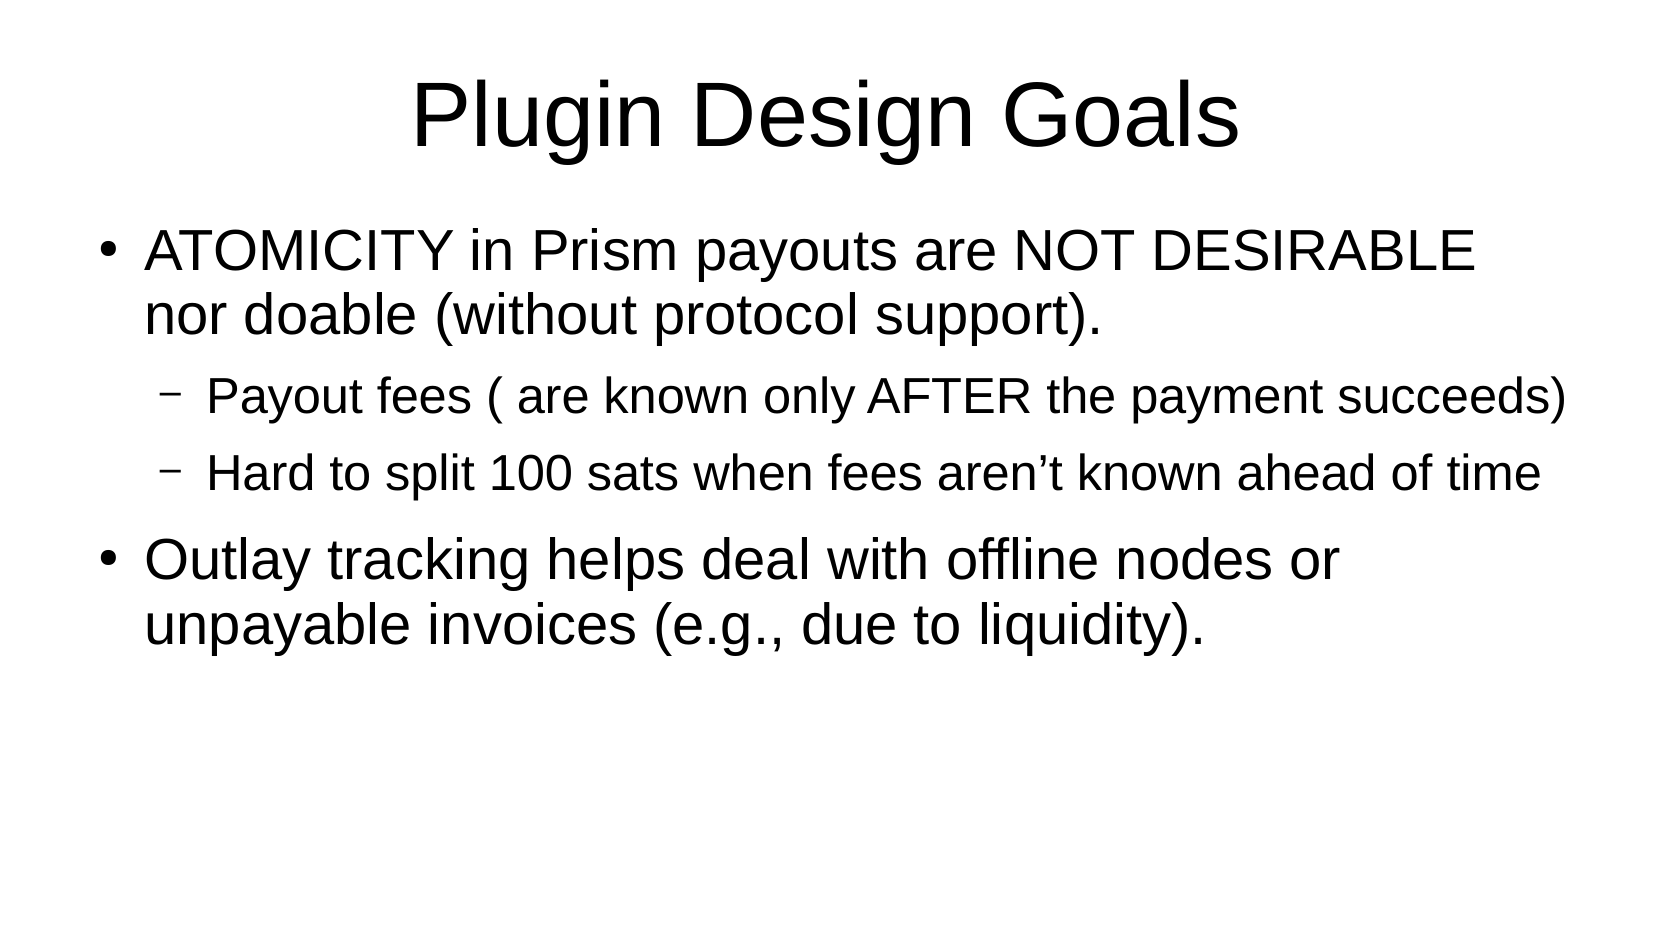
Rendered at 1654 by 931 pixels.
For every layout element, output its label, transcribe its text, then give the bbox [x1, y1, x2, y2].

title Plugin Design Goals [82, 37, 1571, 193]
list ATOMICITY in Prism payouts are NOT DESIRABLE nor doable (without protocol support). Payout fees ( are known only AFTER the payment succeeds) Hard to split 100 sats when fees aren’t known ahead of time Outlay tracking helps deal with offline nodes or unpayable invoices (e.g., due to liquidity). [82, 217, 1571, 758]
